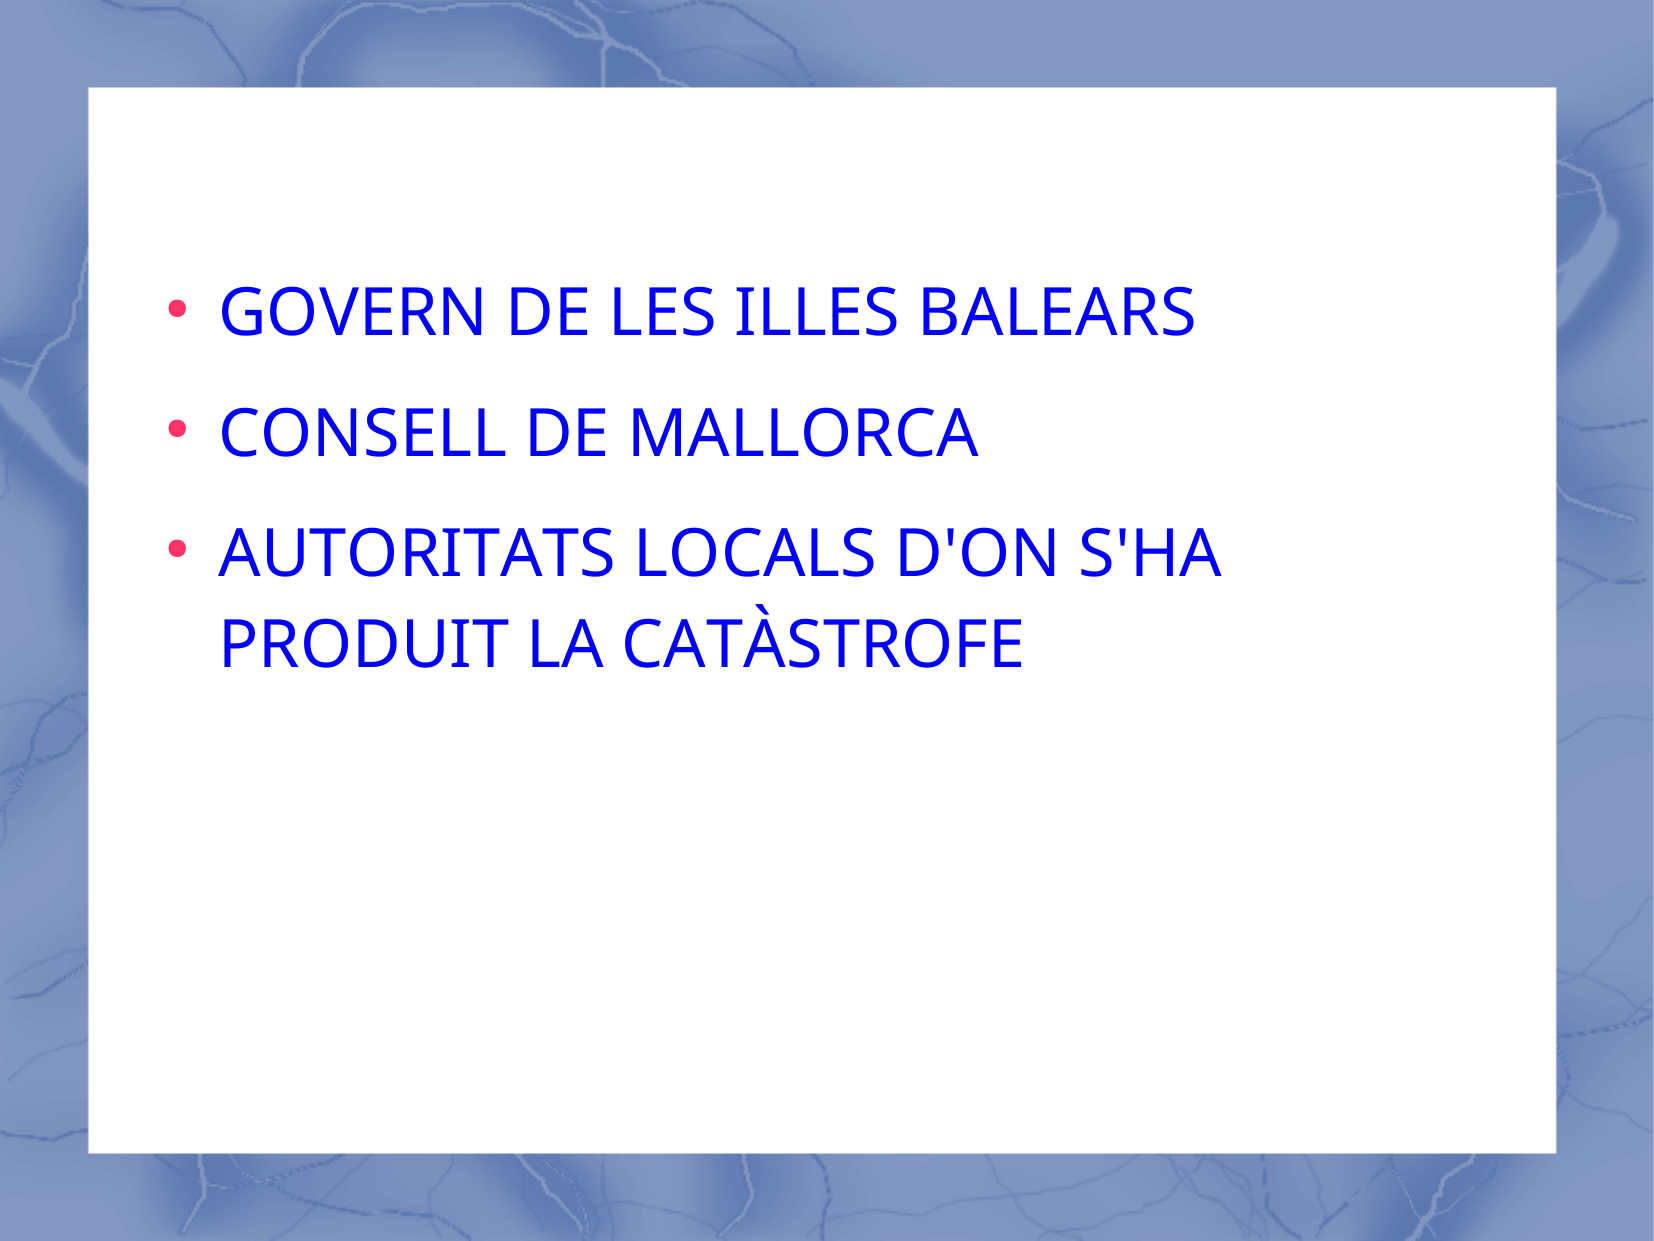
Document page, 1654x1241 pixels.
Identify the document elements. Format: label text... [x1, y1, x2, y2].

list GOVERN DE LES ILLES BALEARS CONSELL DE MALLORCA AUTORITATS LOCALS D'ON S'HA PRODUIT LA CATÀSTROFE [147, 264, 1506, 935]
picture [0, 0, 1654, 1241]
